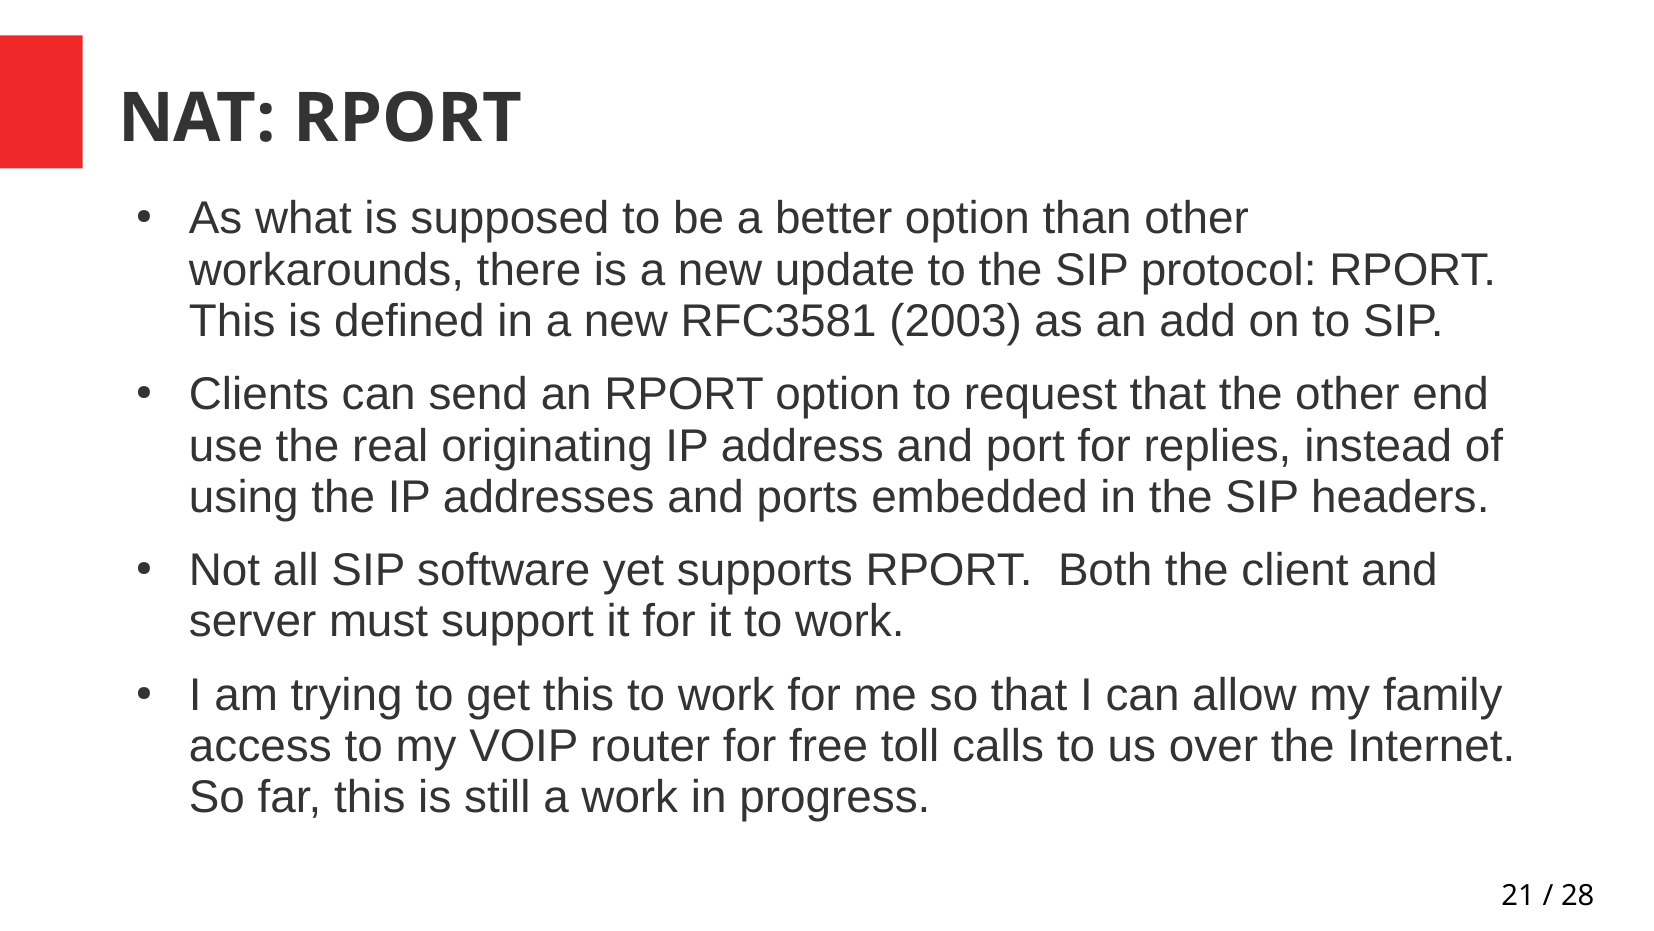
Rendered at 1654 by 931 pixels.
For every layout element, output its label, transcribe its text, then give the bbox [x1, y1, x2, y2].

title NAT: RPORT [118, 37, 1571, 193]
list As what is supposed to be a better option than other workarounds, there is a new update to the SIP protocol: RPORT. This is defined in a new RFC3581 (2003) as an add on to SIP. Clients can send an RPORT option to request that the other end use the real originating IP address and port for replies, instead of using the IP addresses and ports embedded in the SIP headers. Not all SIP software yet supports RPORT. Both the client and server must support it for it to work. I am trying to get this to work for me so that I can allow my family access to my VOIP router for free toll calls to us over the Internet. So far, this is still a work in progress. [118, 192, 1536, 806]
